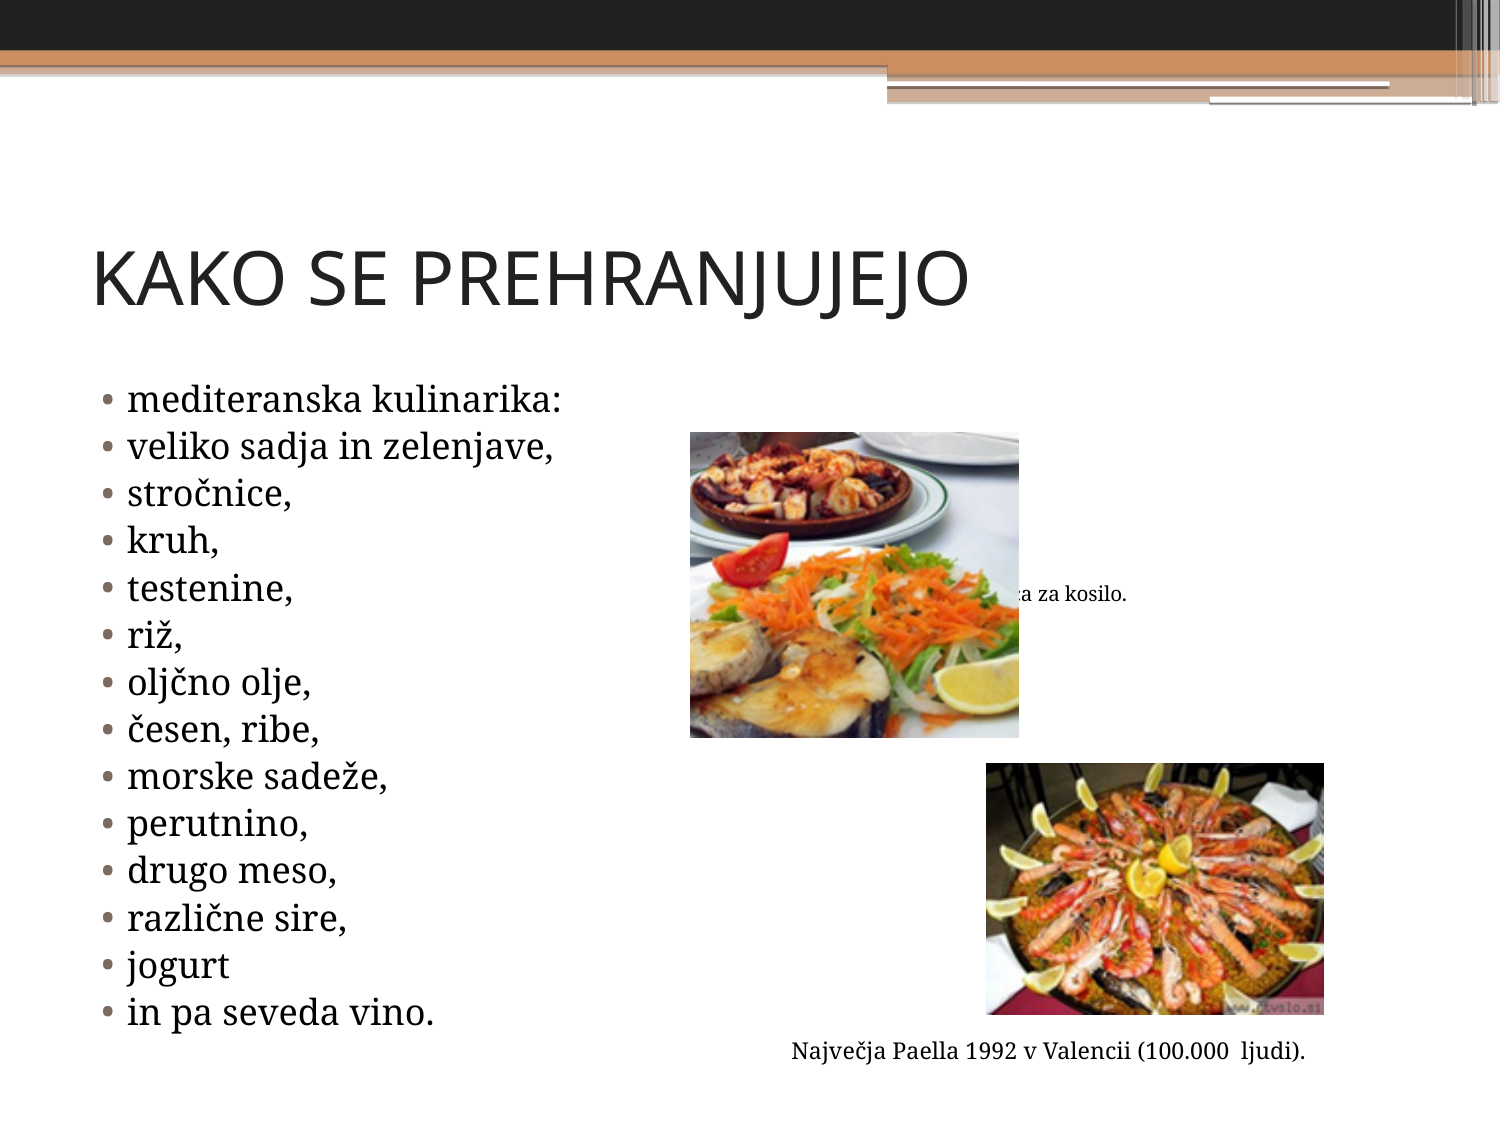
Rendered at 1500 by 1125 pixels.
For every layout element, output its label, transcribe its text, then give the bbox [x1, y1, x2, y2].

list mediteranska kulinarika: veliko sadja in zelenjave, stročnice, kruh, testenine, Hobotnica za kosilo. riž, oljčno olje, česen, ribe, morske sadeže, perutnino, drugo meso, različne sire, jogurt in pa seveda vino. Največja Paella 1992 v Valencii (100.000 ljudi). [75, 369, 1459, 1079]
title KAKO SE PREHRANJUJEJO [75, 187, 1425, 363]
picture [986, 763, 1324, 1015]
picture [690, 432, 1019, 738]
